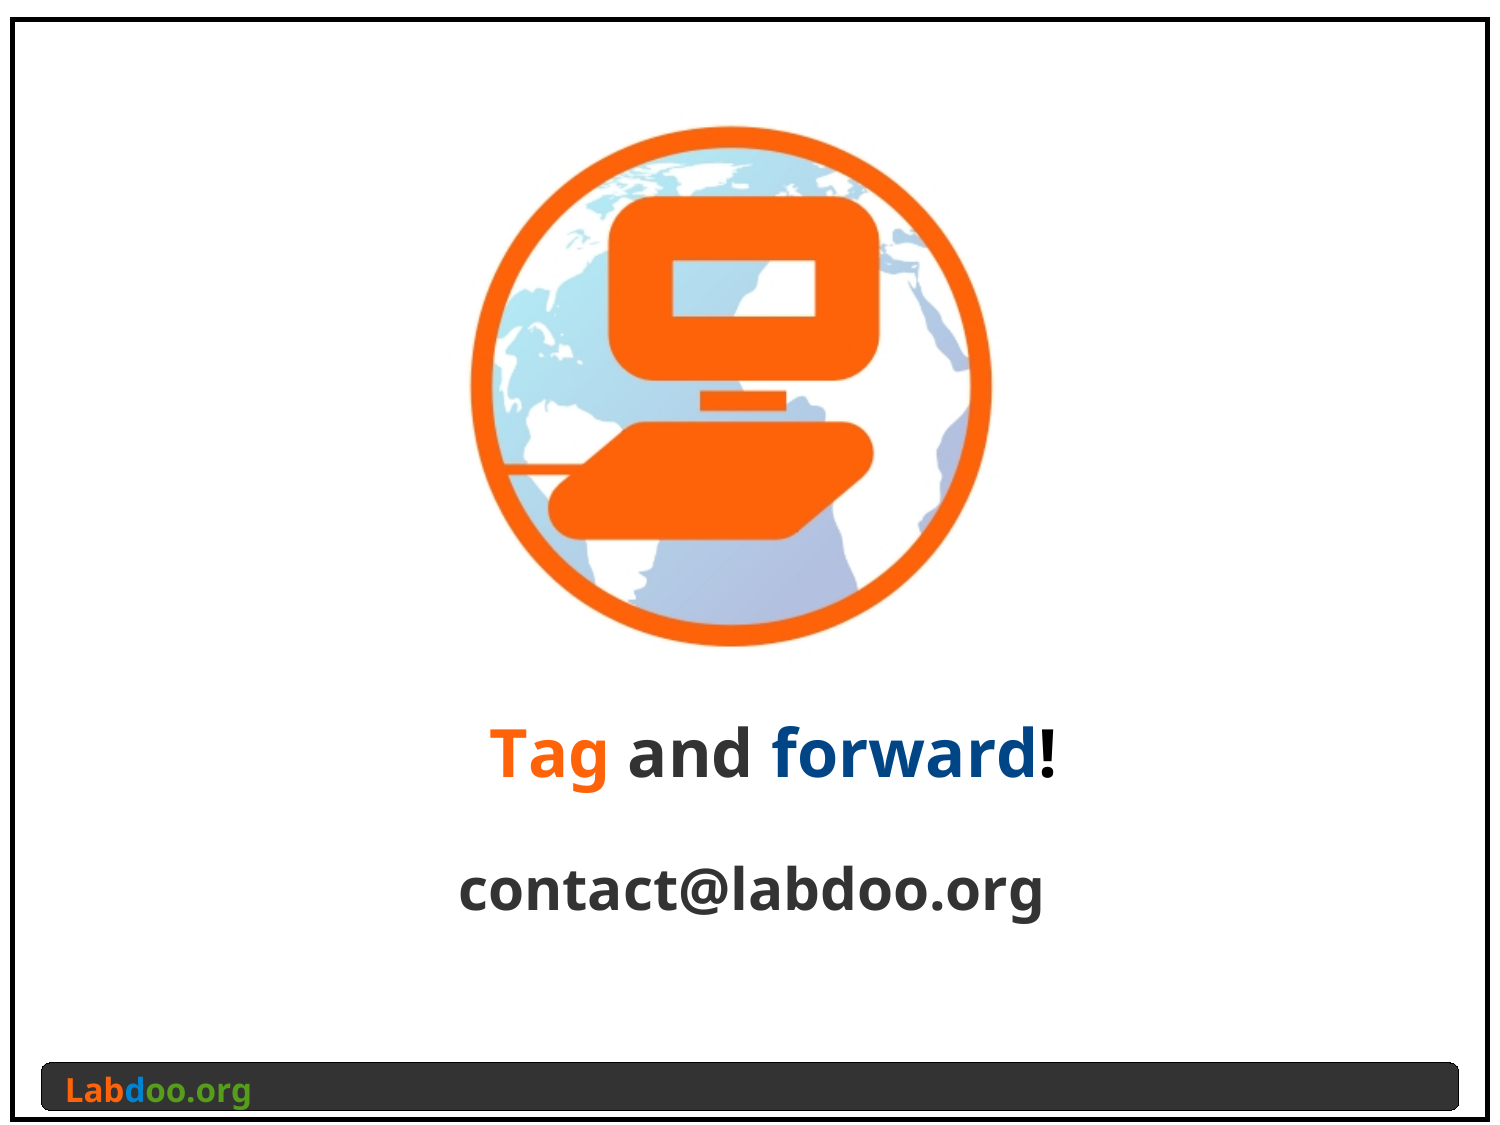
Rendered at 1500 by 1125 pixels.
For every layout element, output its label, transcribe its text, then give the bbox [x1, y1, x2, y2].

text_box Tag and forward! [248, 703, 1299, 798]
text_box contact@labdoo.org [219, 844, 1270, 930]
picture [448, 112, 1020, 664]
